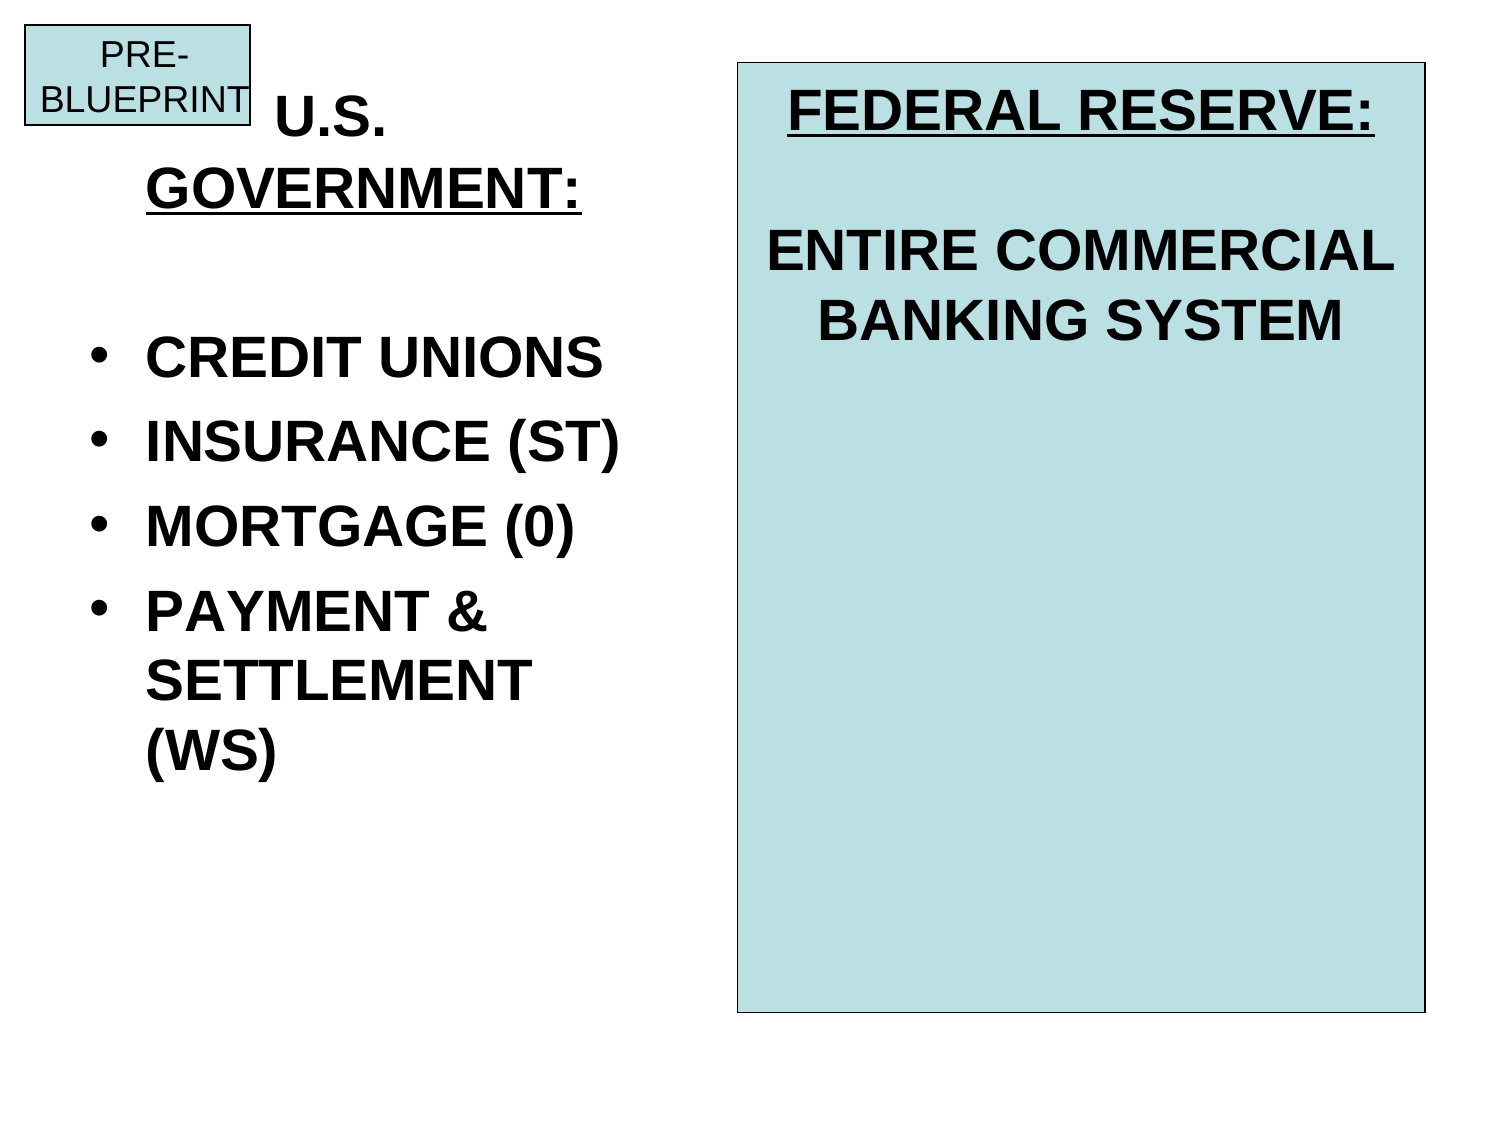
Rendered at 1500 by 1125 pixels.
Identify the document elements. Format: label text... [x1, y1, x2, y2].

list U.S. GOVERNMENT: CREDIT UNIONS INSURANCE (ST) MORTGAGE (0) PAYMENT & SETTLEMENT (WS) [74, 62, 650, 1005]
text_box FEDERAL RESERVE: ENTIRE COMMERCIAL BANKING SYSTEM [737, 62, 1426, 1013]
text_box PRE- BLUEPRINT [24, 24, 250, 126]
